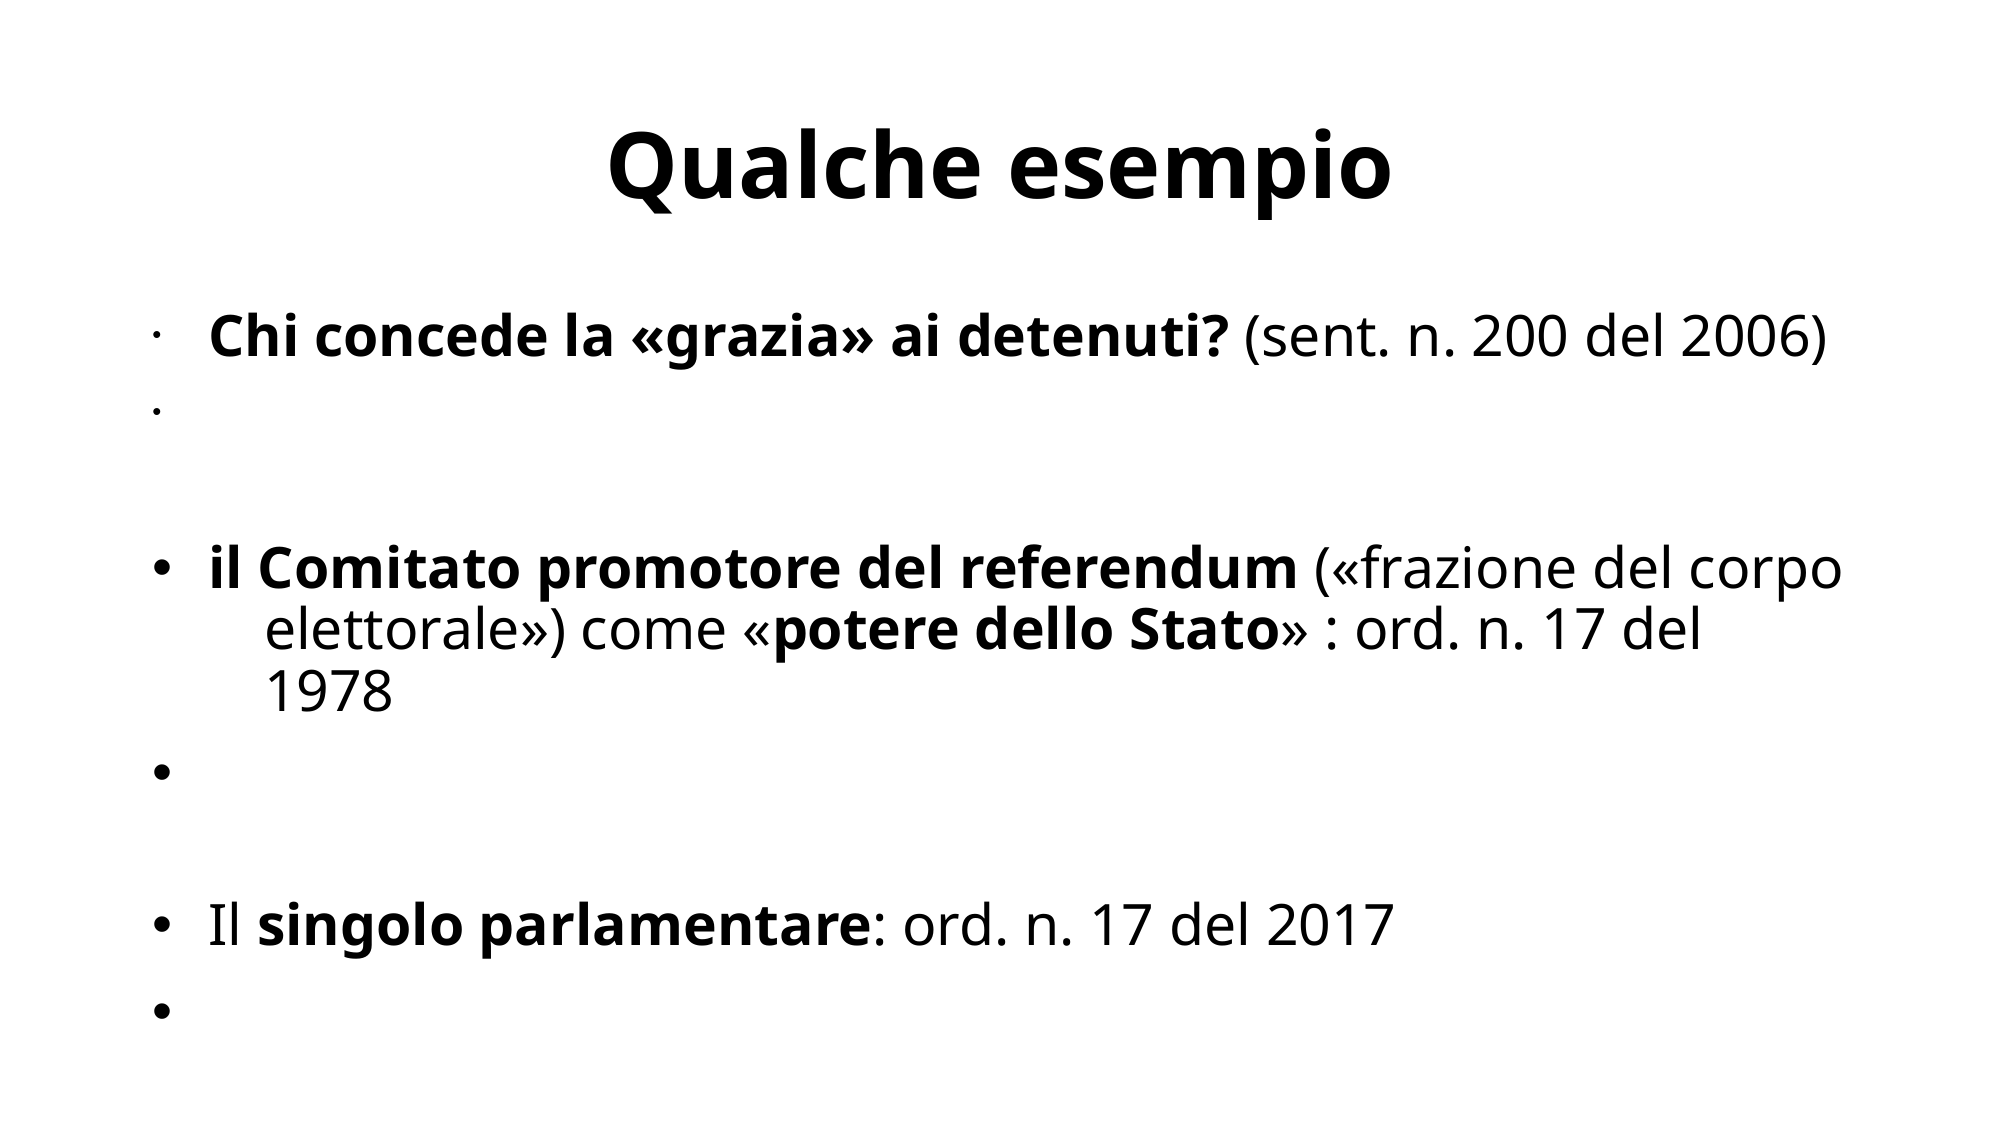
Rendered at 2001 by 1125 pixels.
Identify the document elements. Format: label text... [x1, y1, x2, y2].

title Qualche esempio [137, 59, 1863, 278]
list Chi concede la «grazia» ai detenuti? (sent. n. 200 del 2006) il Comitato promotore del referendum («frazione del corpo elettorale») come «potere dello Stato» : ord. n. 17 del 1978 Il singolo parlamentare: ord. n. 17 del 2017 [137, 299, 1863, 1014]
